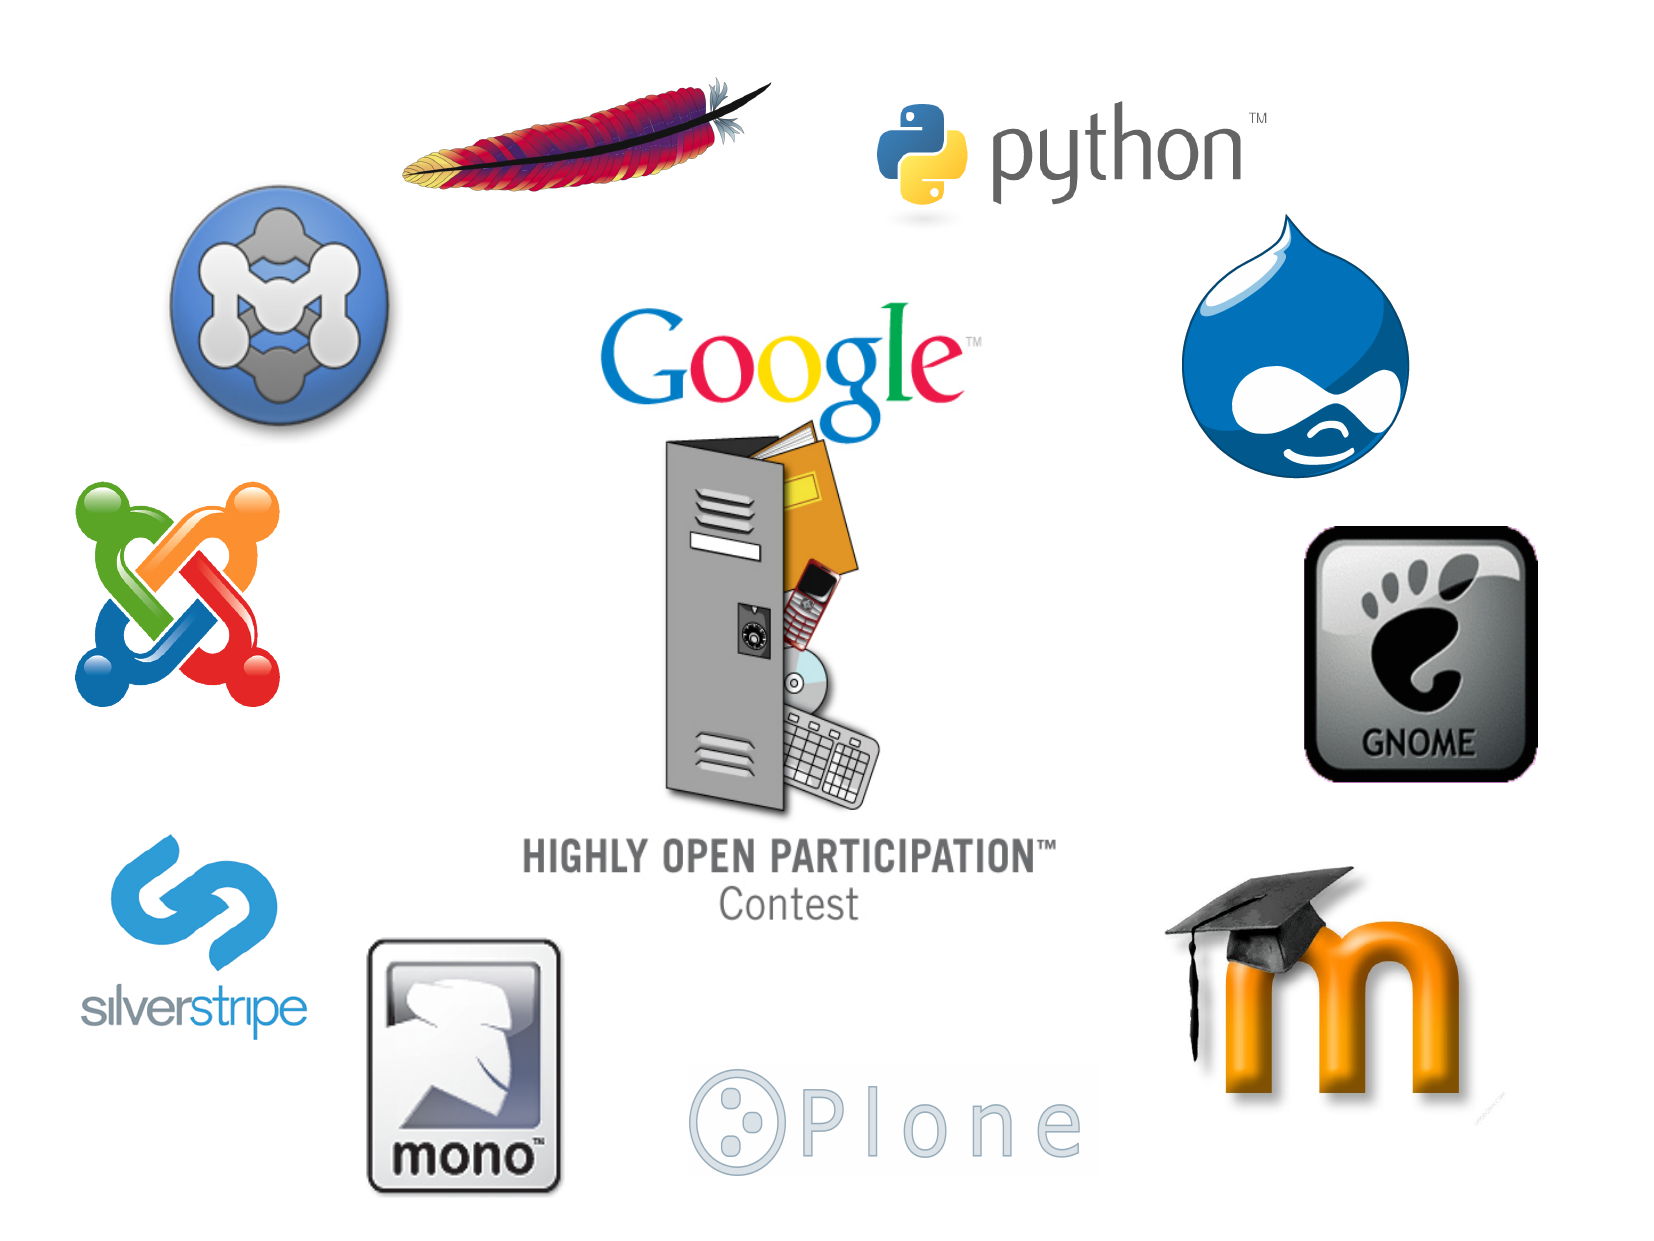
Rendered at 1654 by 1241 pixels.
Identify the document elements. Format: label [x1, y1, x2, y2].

picture [812, 74, 1411, 480]
picture [689, 1065, 1099, 1176]
picture [75, 481, 280, 707]
picture [365, 936, 567, 1200]
picture [1303, 526, 1538, 784]
picture [1159, 840, 1508, 1126]
picture [520, 302, 1058, 931]
picture [79, 825, 311, 1042]
picture [157, 77, 772, 453]
